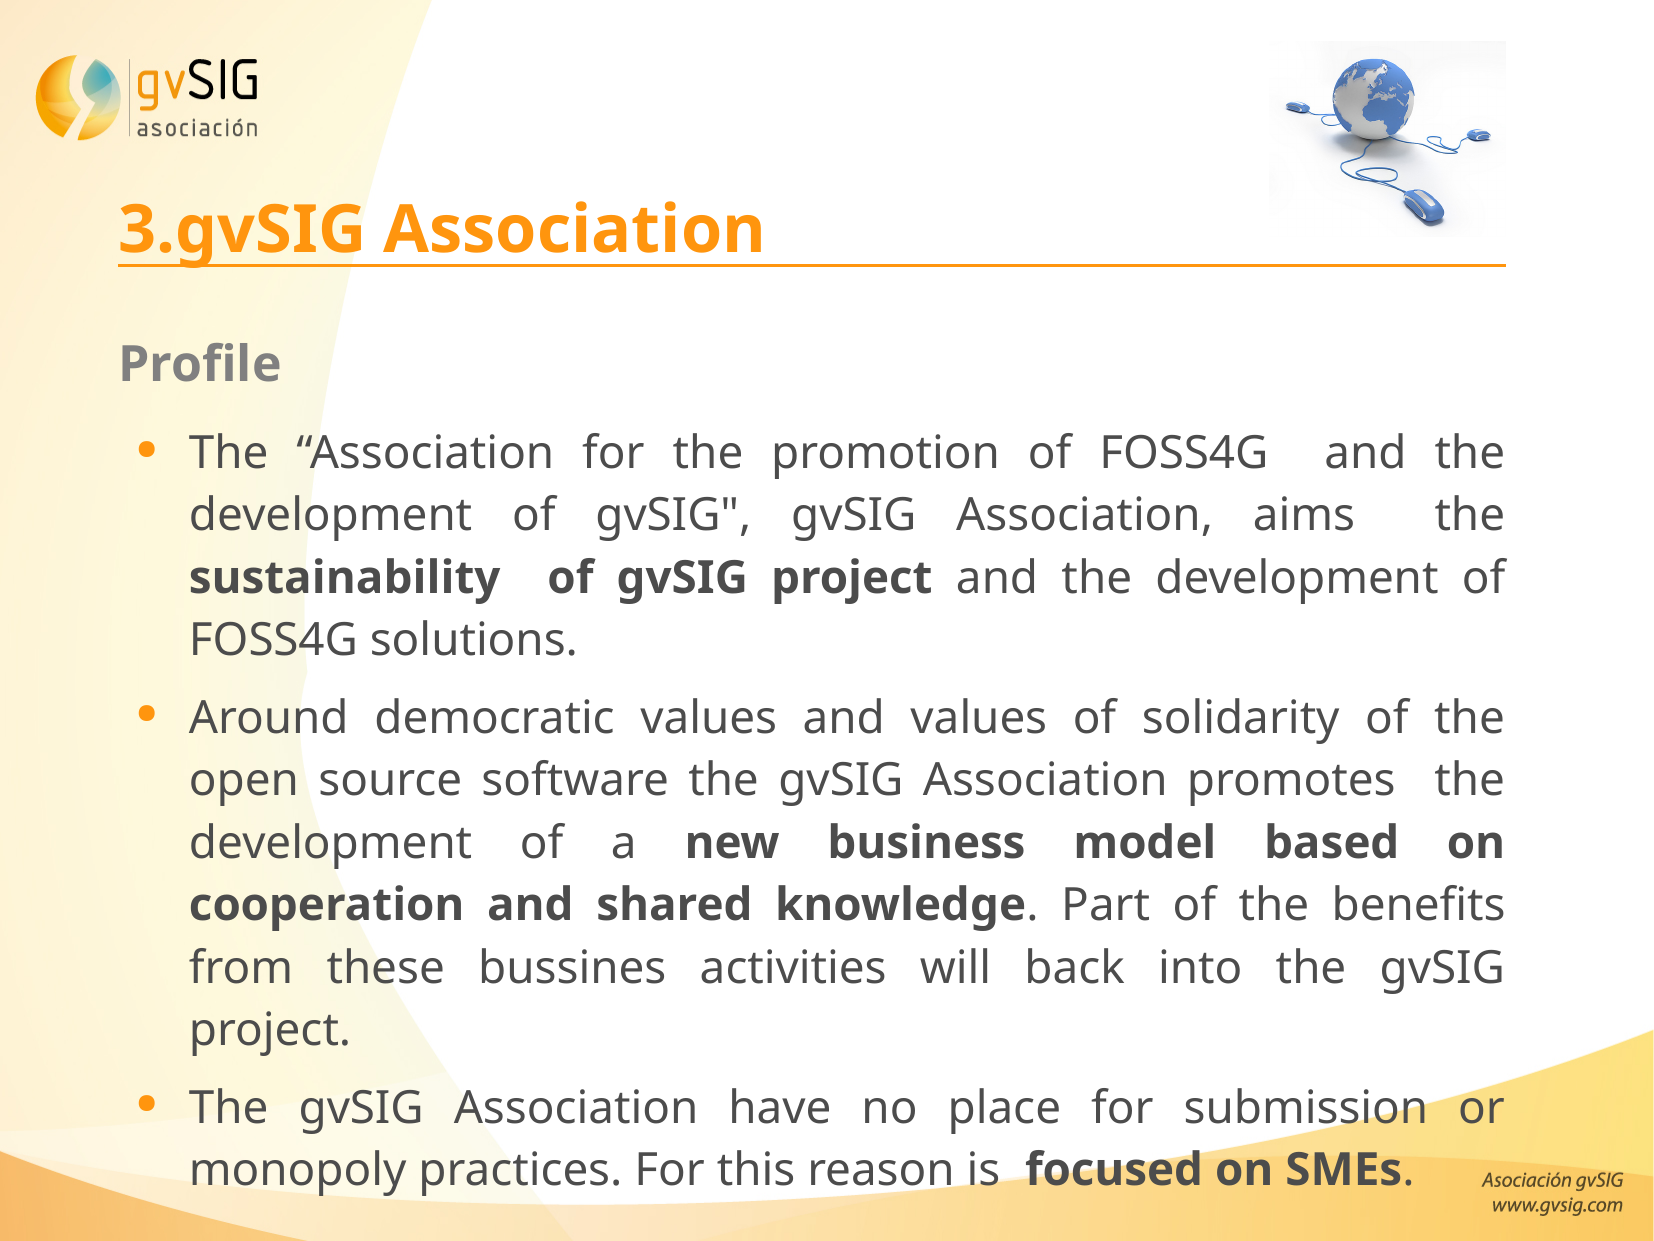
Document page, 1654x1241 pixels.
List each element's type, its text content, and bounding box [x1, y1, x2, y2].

picture [0, 0, 1654, 1241]
title 3.gvSIG Association [118, 177, 1607, 276]
title Profile [118, 317, 739, 407]
list The “Association for the promotion of FOSS4G and the development of gvSIG", gvSIG Association, aims the sustainability of gvSIG project and the development of FOSS4G solutions. Around democratic values and values of solidarity of the open source software the gvSIG Association promotes the development of a new business model based on cooperation and shared knowledge. Part of the benefits from these bussines activities will back into the gvSIG project. The gvSIG Association have no place for submission or monopoly practices. For this reason is focused on SMEs. [118, 419, 1506, 1142]
